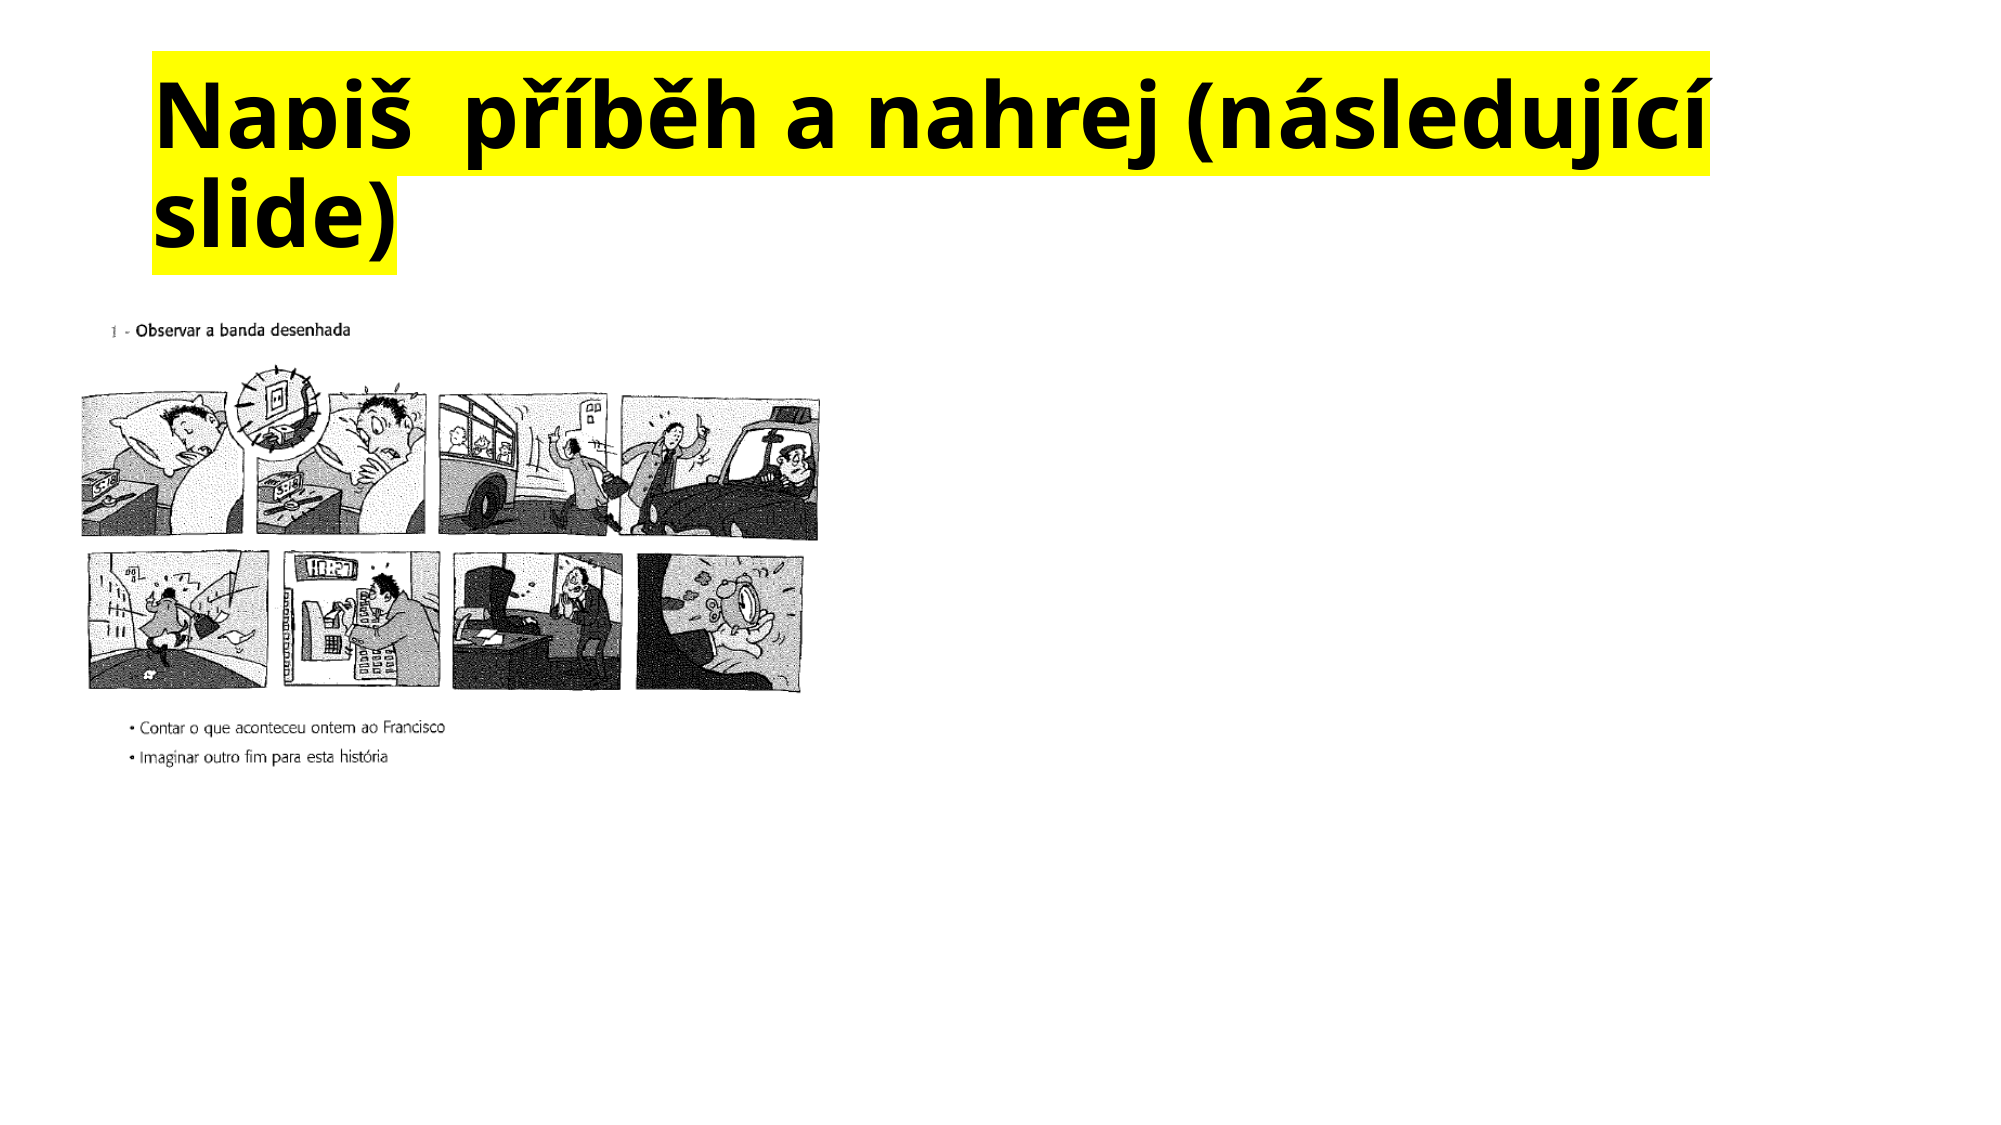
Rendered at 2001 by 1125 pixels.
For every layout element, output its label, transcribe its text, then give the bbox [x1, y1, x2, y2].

picture [81, 299, 833, 781]
title Napiš příběh a nahrej (následující slide) [137, 59, 1863, 278]
